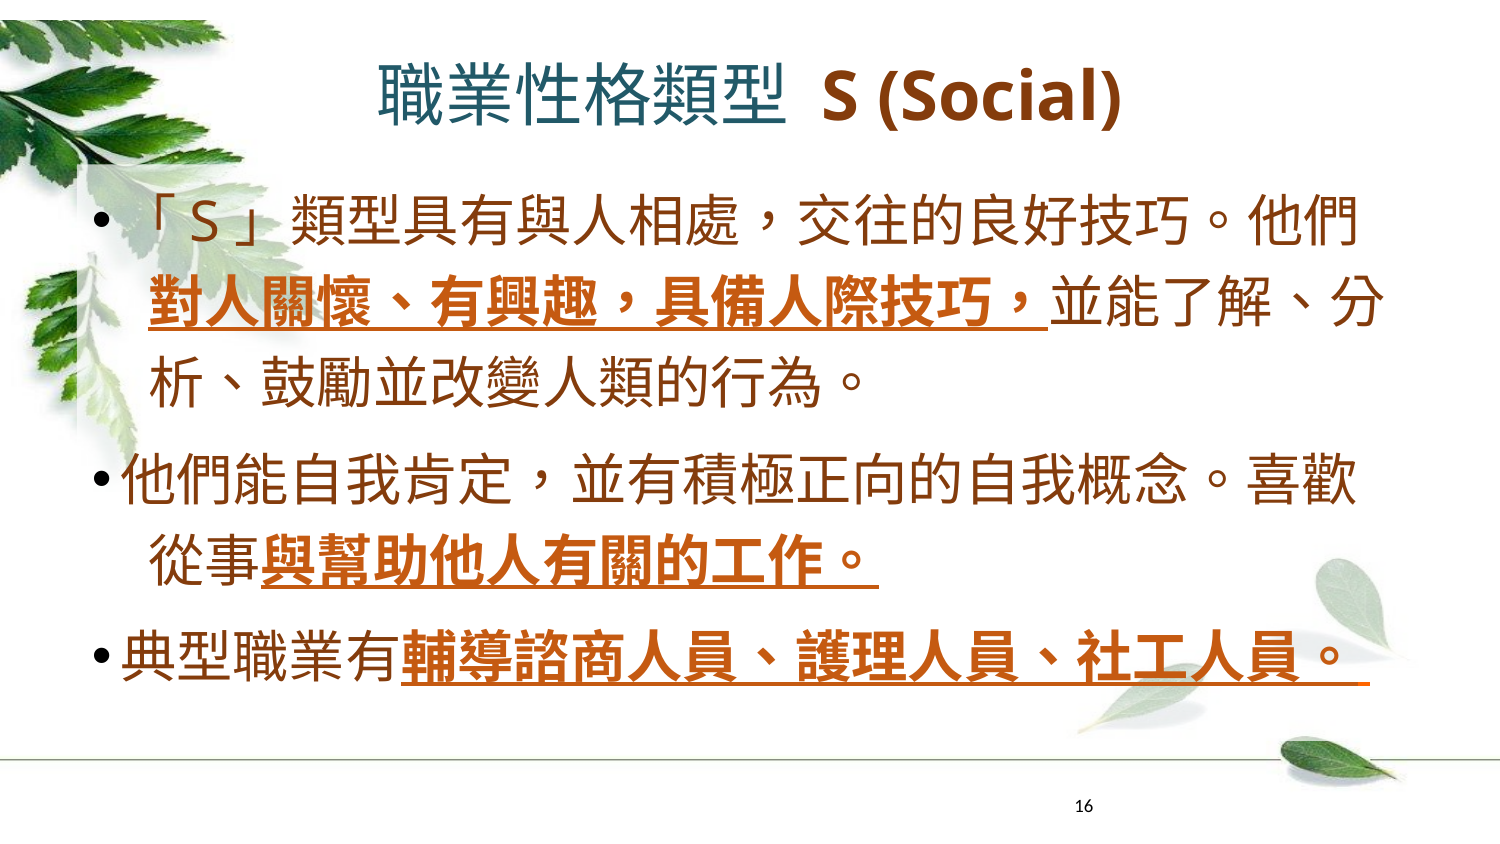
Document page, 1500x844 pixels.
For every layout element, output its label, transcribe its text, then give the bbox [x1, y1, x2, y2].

picture [0, 20, 1500, 844]
list 「S」類型具有與人相處，交往的良好技巧。他們對人關懷、有興趣，具備人際技巧，並能了解、分析、鼓勵並改變人類的行為。 他們能自我肯定，並有積極正向的自我概念。喜歡從事與幫助他人有關的工作。 典型職業有輔導諮商人員、護理人員、社工人員。 [76, 164, 1424, 741]
title 職業性格類型 S (Social) [103, 25, 1397, 164]
text_box [1059, 782, 1397, 828]
